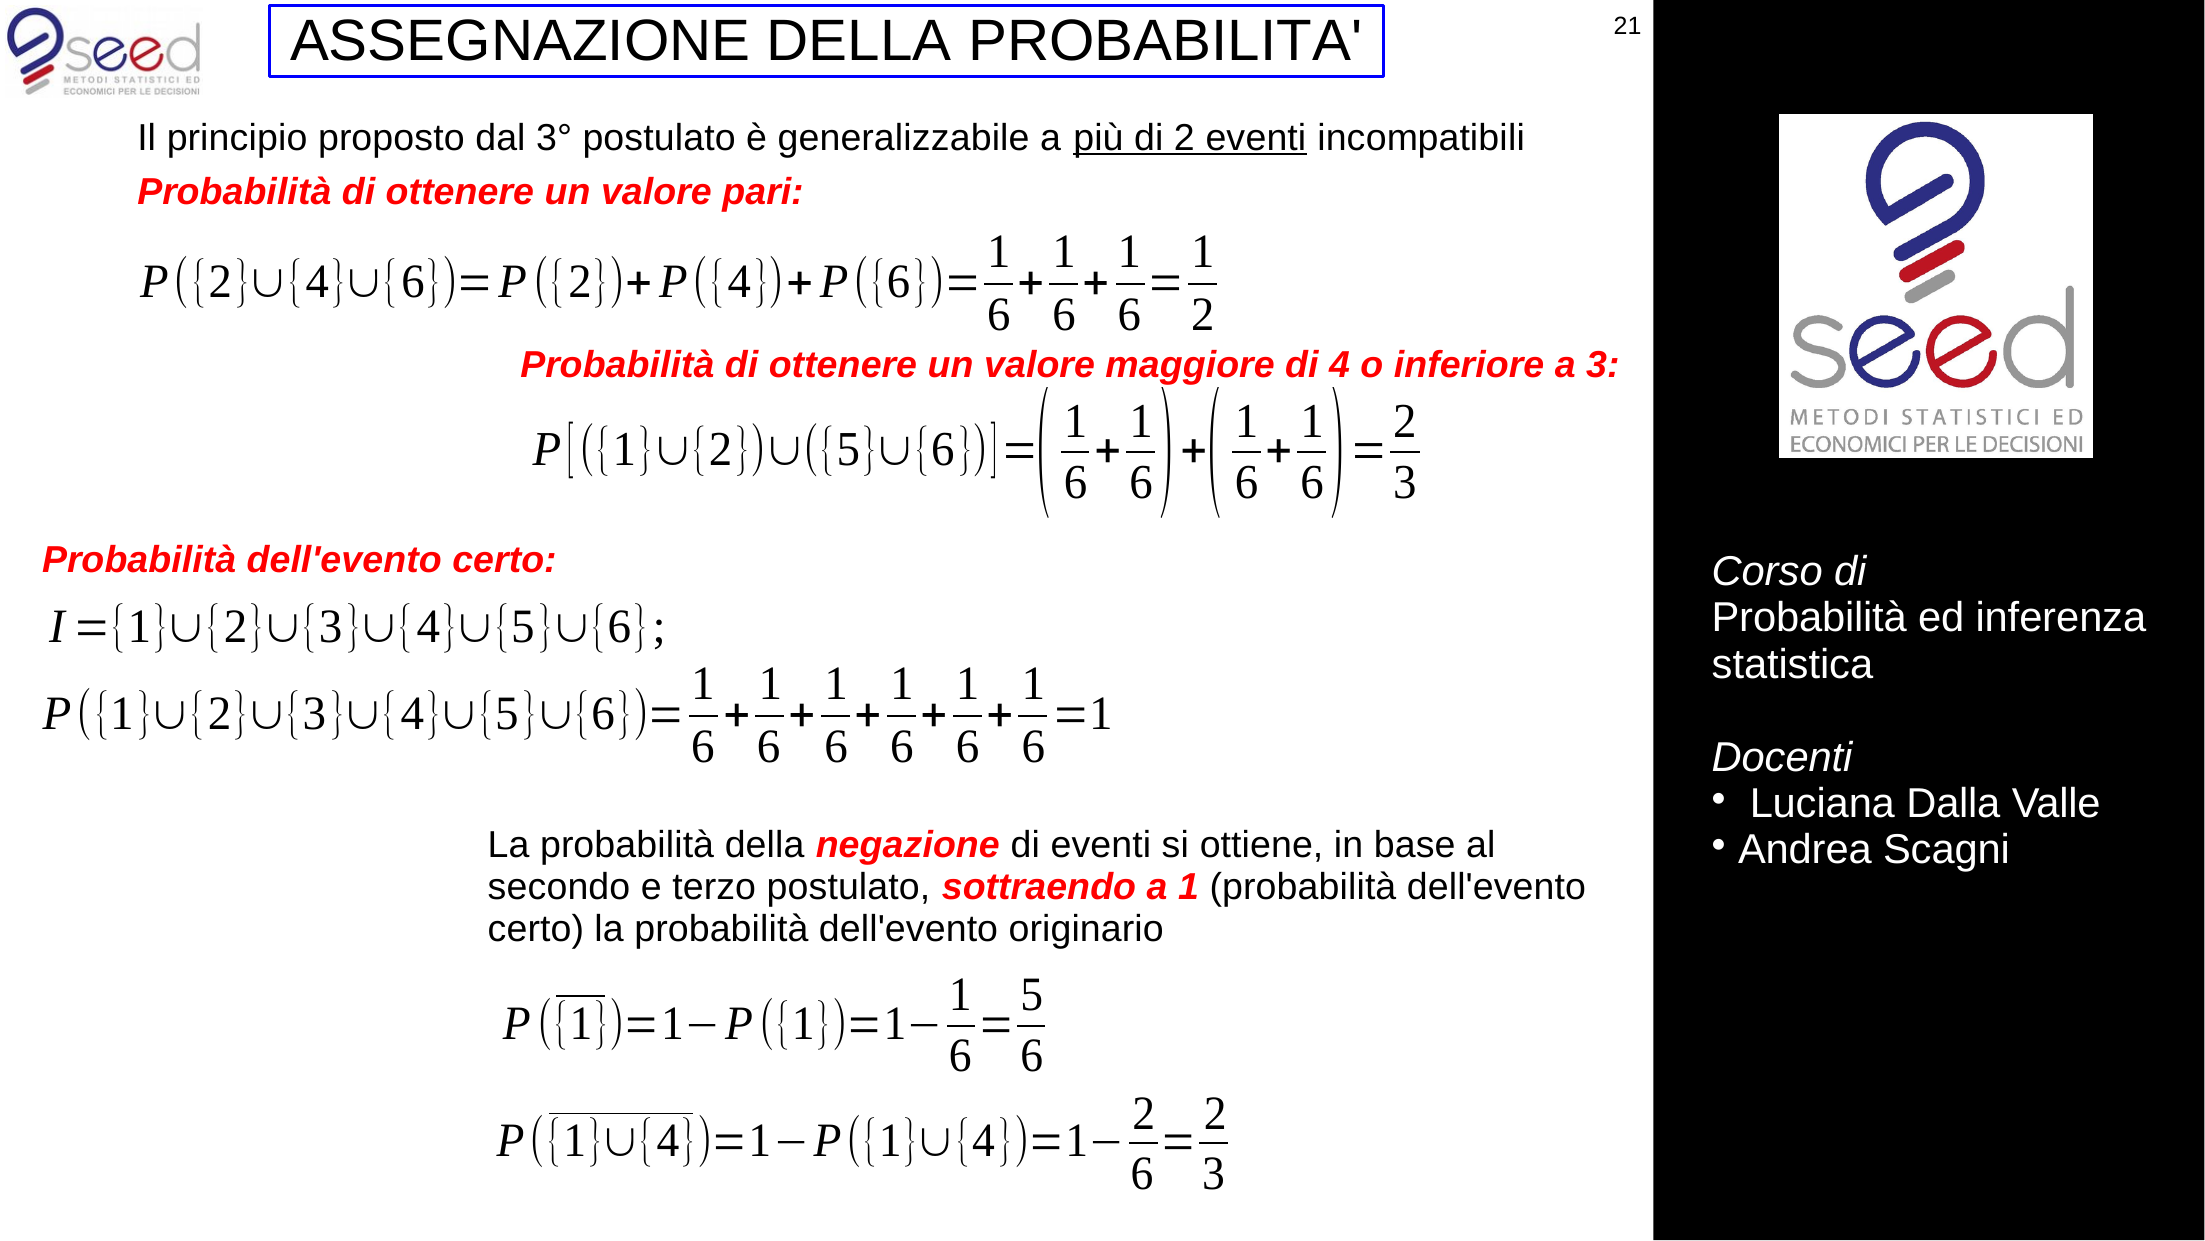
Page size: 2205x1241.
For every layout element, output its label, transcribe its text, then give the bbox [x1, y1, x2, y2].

chart [487, 967, 1237, 1202]
chart [130, 225, 1226, 342]
text_box Probabilità di ottenere un valore maggiore di 4 o inferiore a 3: [520, 343, 1622, 389]
picture [1779, 114, 2093, 458]
text_box La probabilità della negazione di eventi si ottiene, in base al secondo e terzo postulato, sottraendo a 1 (probabilità dell'evento certo) la probabilità dell'evento originario [487, 823, 1631, 957]
text_box Probabilità dell'evento certo: [41, 538, 558, 584]
text_box ASSEGNAZIONE DELLA PROBABILITA' [269, 5, 1384, 77]
chart [33, 600, 1120, 774]
text_box Il principio proposto dal 3° postulato è generalizzabile a più di 2 eventi incompatibili Probabilità di ottenere un valore pari: [137, 116, 1548, 217]
picture [5, 5, 203, 98]
chart [523, 387, 1429, 518]
